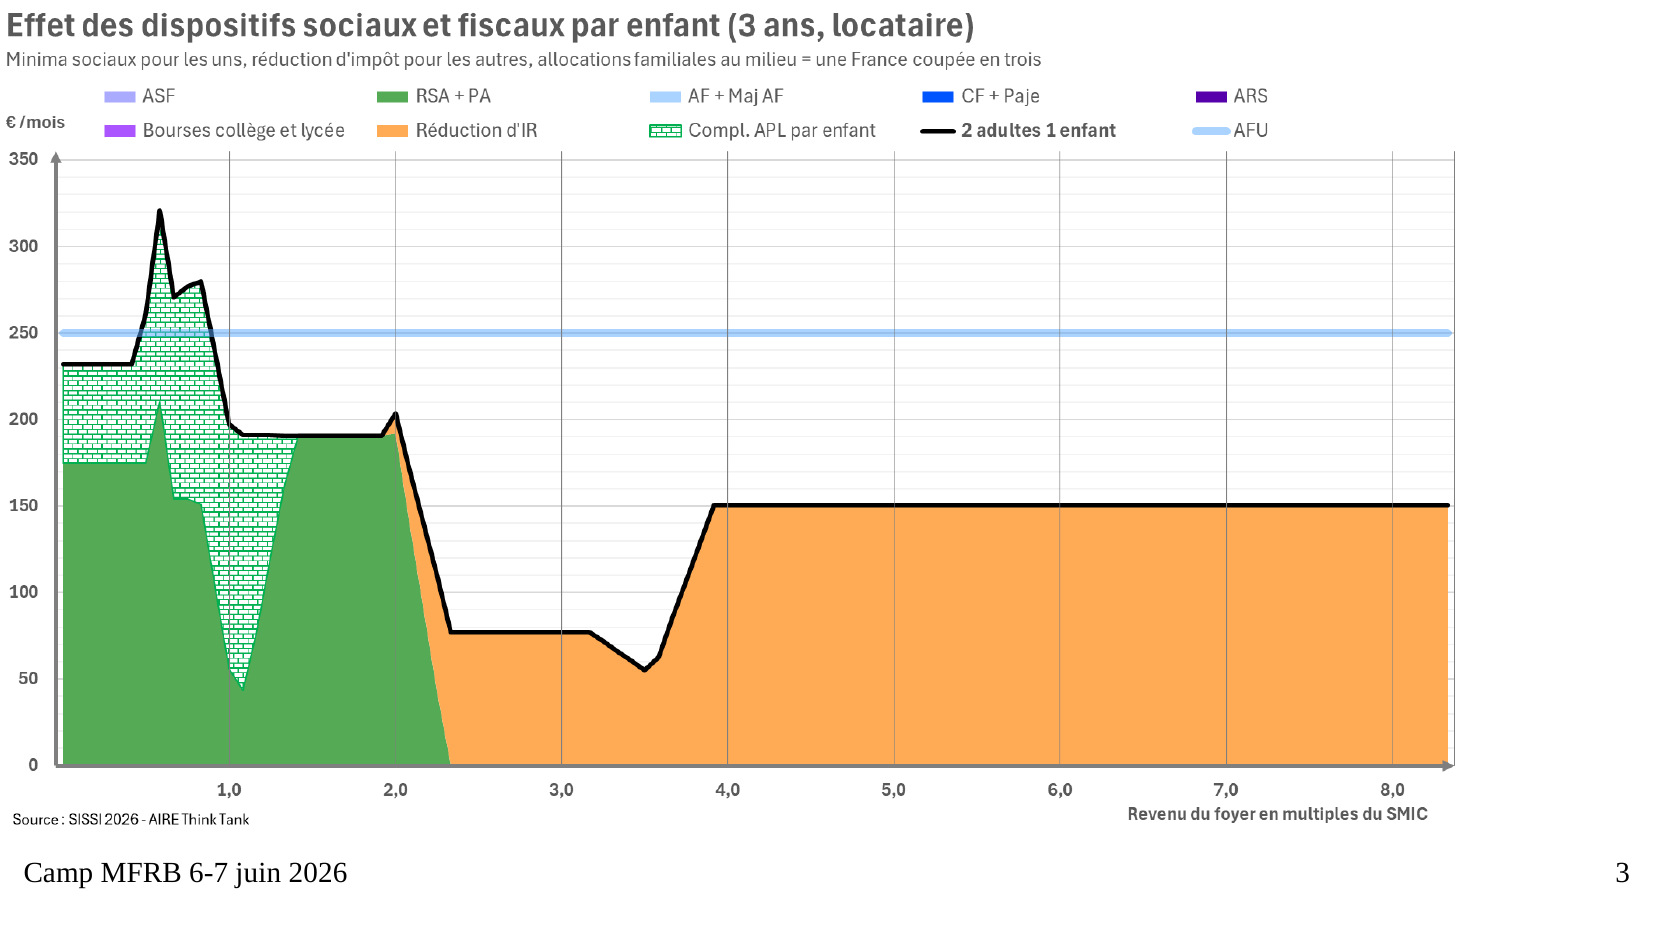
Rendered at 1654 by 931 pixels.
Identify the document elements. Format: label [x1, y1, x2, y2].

picture [0, 0, 1470, 828]
